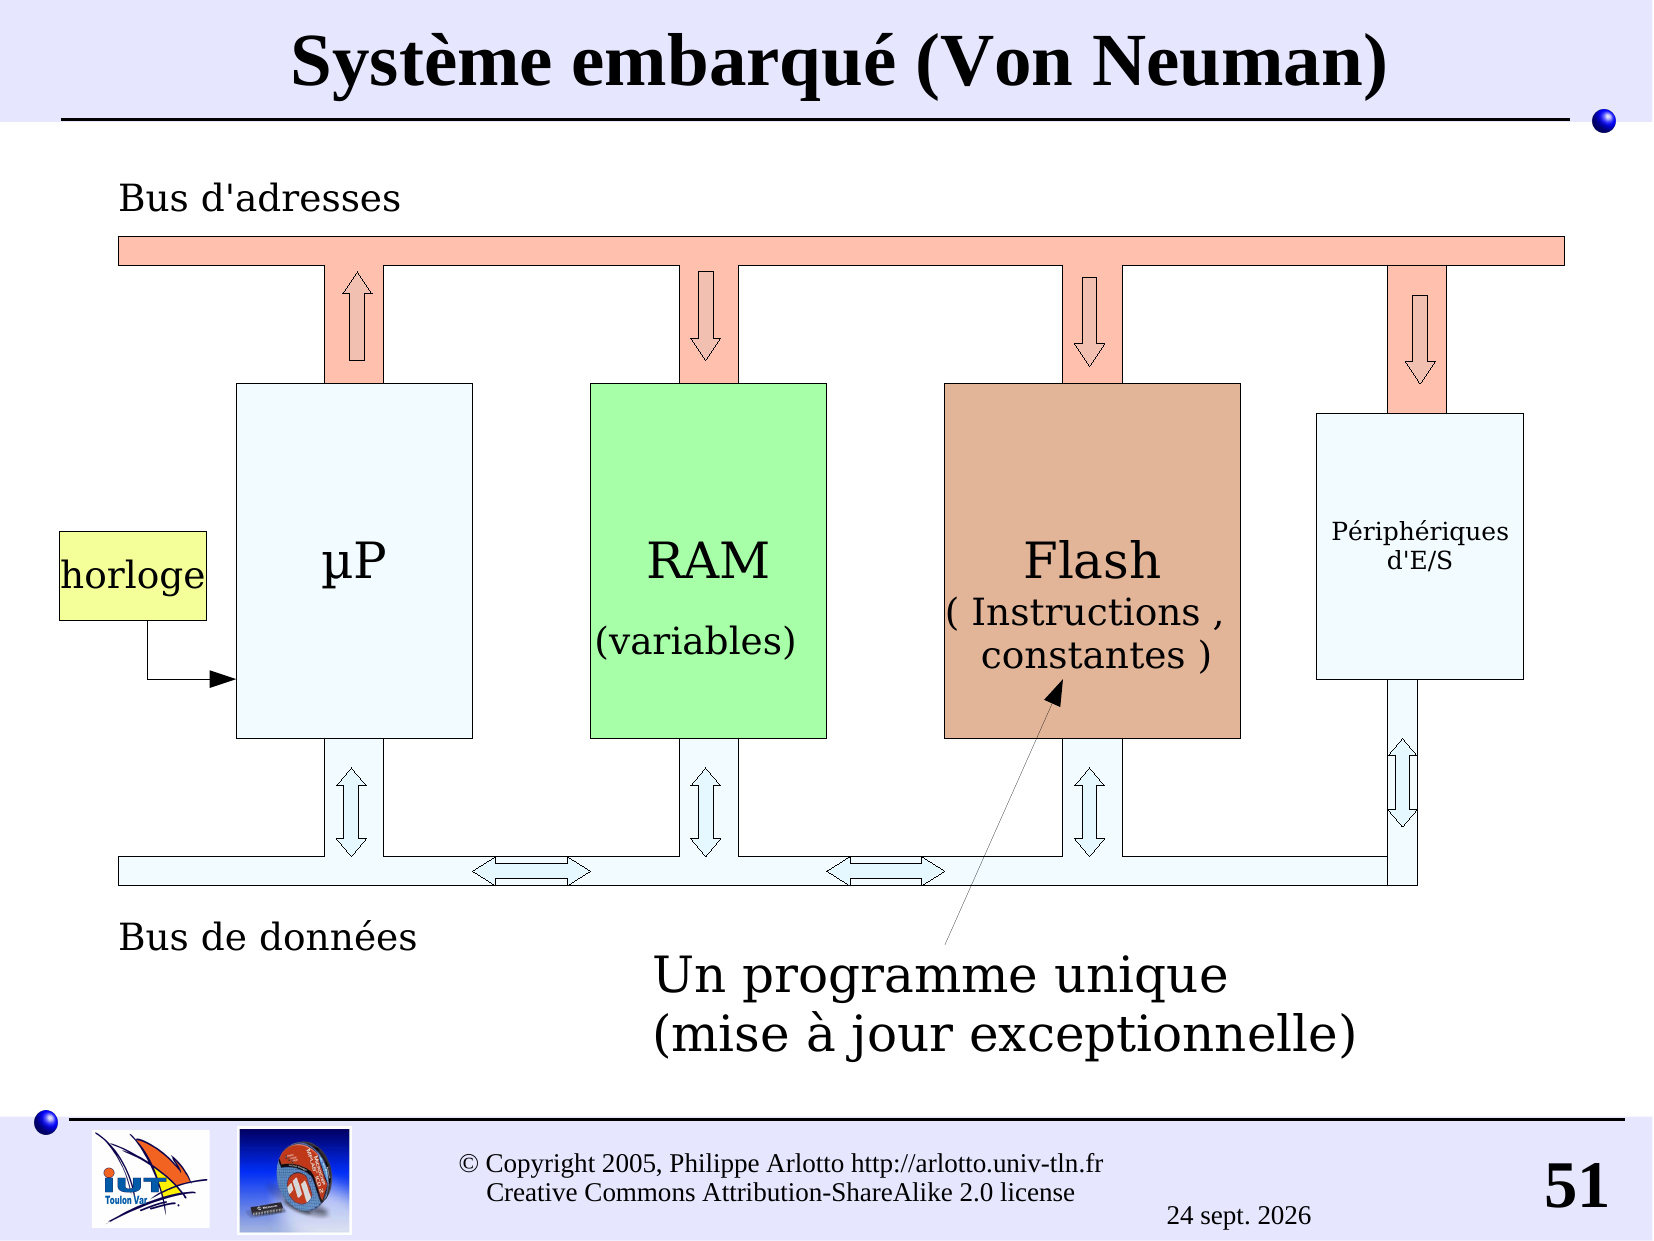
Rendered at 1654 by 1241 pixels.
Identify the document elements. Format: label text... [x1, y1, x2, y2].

text_box Un programme unique (mise à jour exceptionnelle) [652, 946, 1359, 1063]
text_box ( Instructions , constantes ) [944, 590, 1277, 678]
text_box [118, 738, 983, 886]
text_box Périphériques d'E/S [1316, 413, 1524, 680]
text_box Bus de données [118, 915, 518, 959]
text_box horloge [59, 531, 207, 621]
text_box [972, 679, 1418, 886]
text_box Bus d'adresses [118, 177, 402, 221]
title Système embarqué (Von Neuman) [95, 14, 1585, 107]
text_box (variables) [594, 620, 798, 664]
text_box µP [236, 383, 473, 739]
text_box RAM [590, 383, 827, 739]
text_box Flash [944, 678, 1241, 739]
text_box Flash [944, 383, 1241, 590]
picture [237, 1126, 352, 1235]
text_box [118, 236, 1565, 413]
